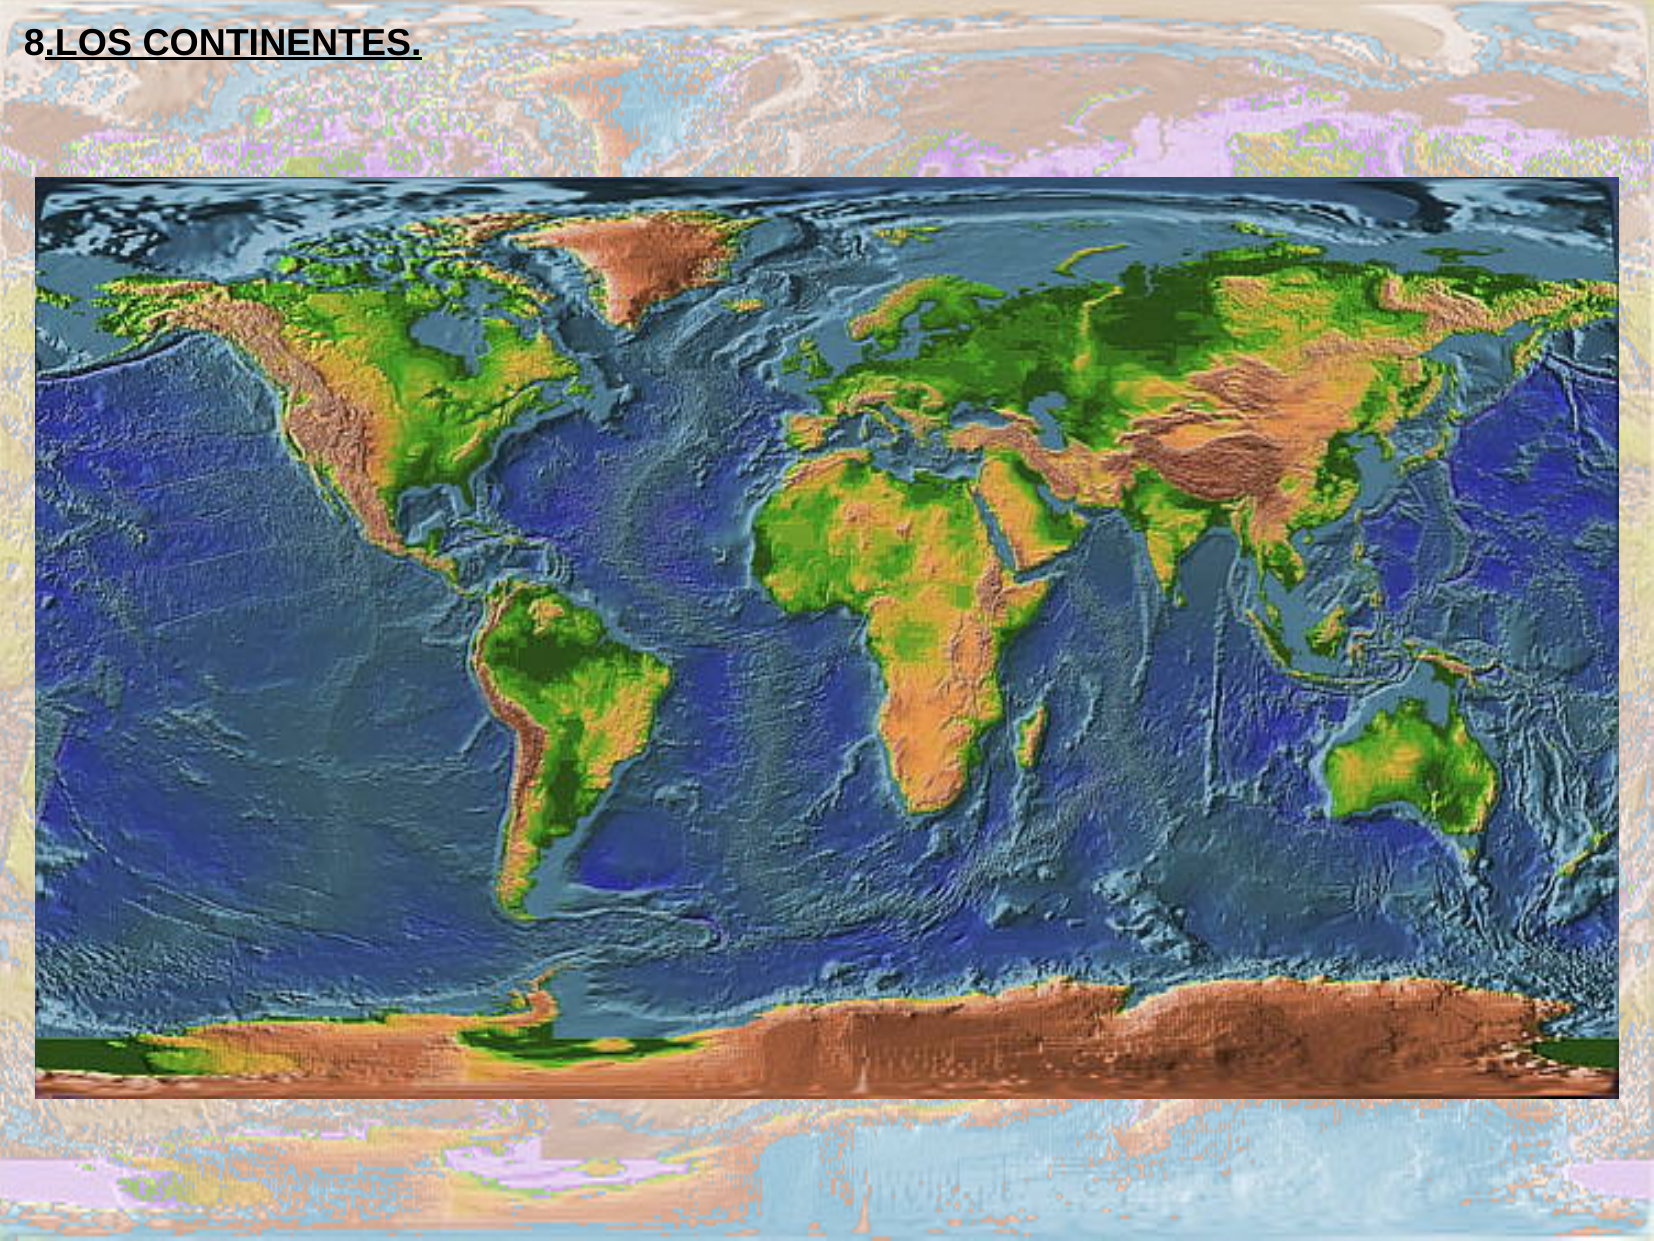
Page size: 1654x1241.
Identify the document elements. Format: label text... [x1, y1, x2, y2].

text_box 8.LOS CONTINENTES. [9, 14, 438, 73]
picture [0, 0, 1654, 1241]
